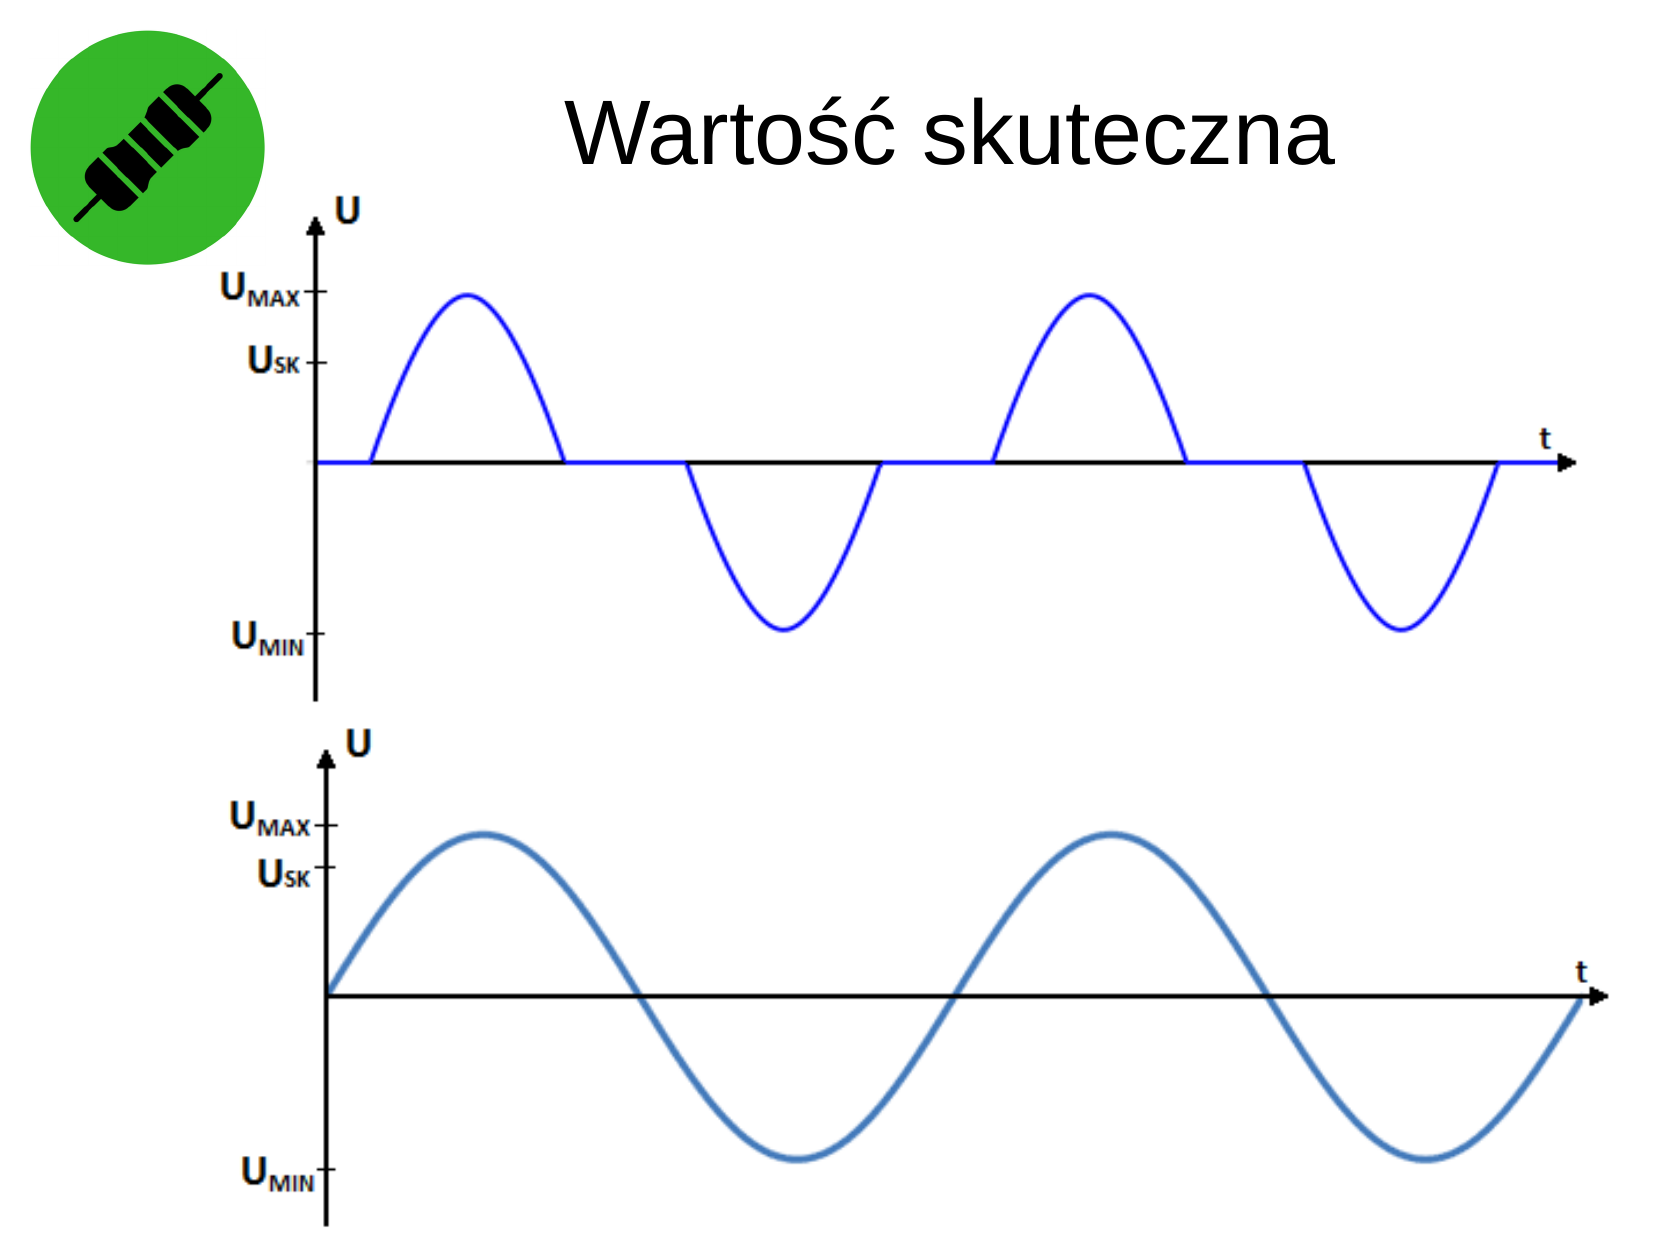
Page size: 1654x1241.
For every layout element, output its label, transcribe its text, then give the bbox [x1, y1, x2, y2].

picture [29, 29, 1595, 709]
picture [227, 718, 1625, 1241]
title Wartość skuteczna [266, 29, 1654, 237]
